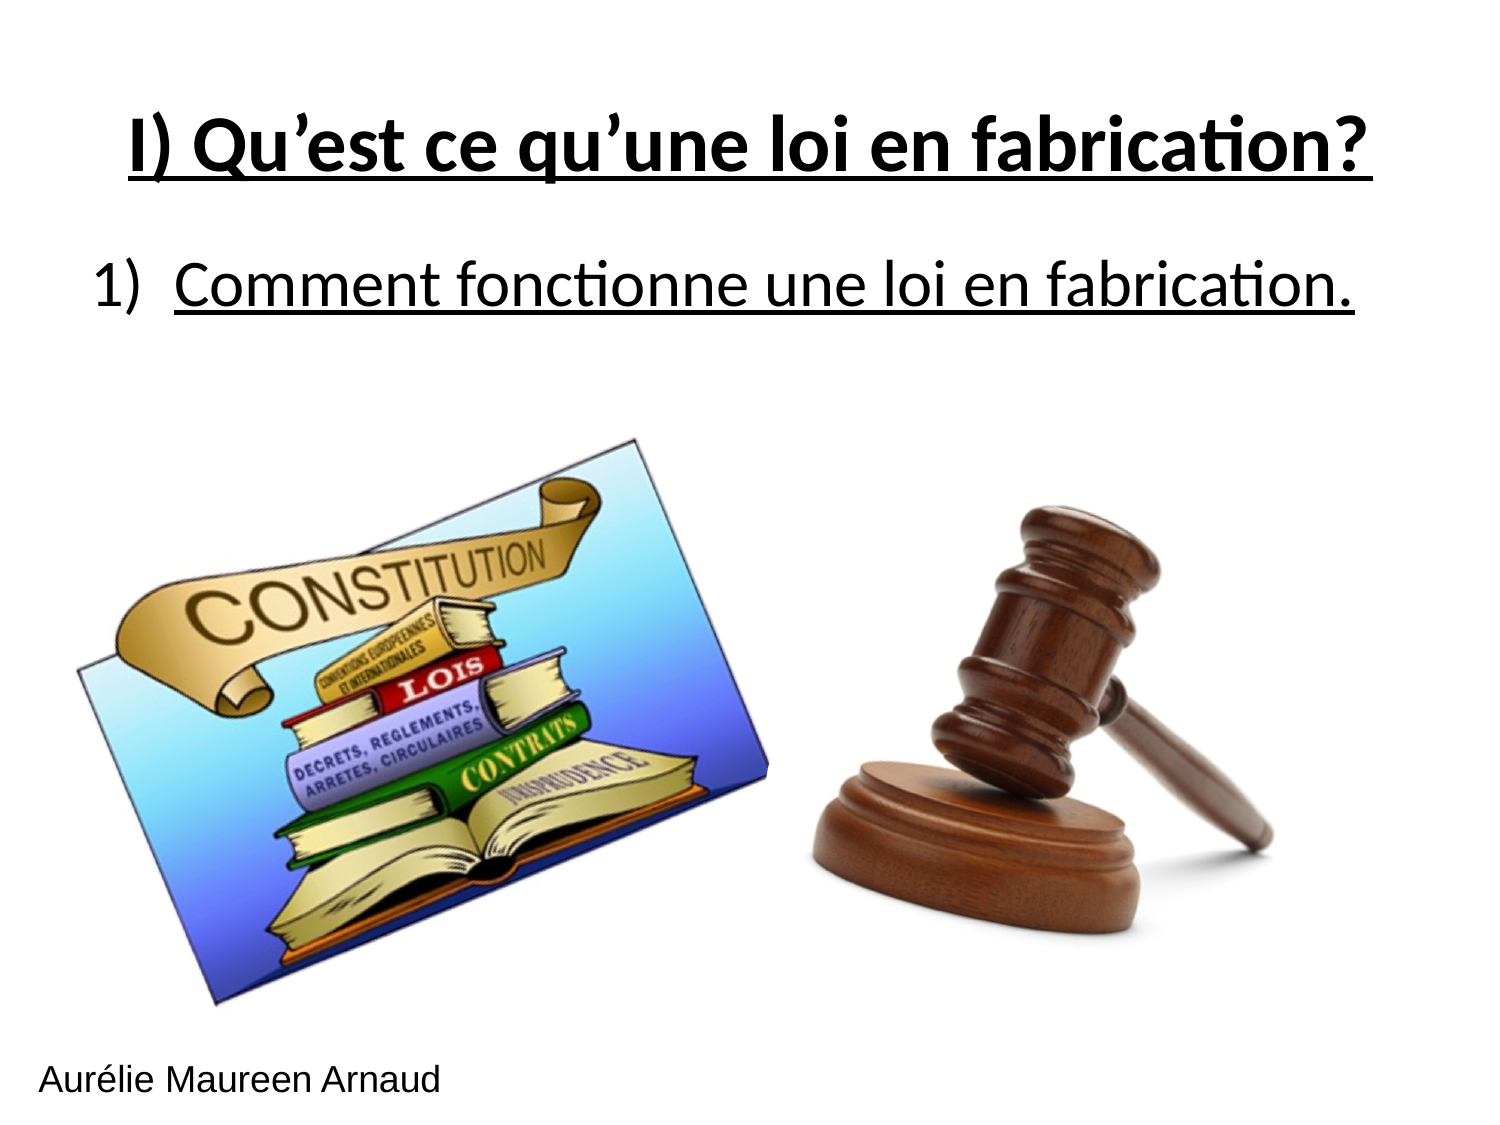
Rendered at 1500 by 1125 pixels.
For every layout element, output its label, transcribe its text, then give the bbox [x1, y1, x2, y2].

text_box Aurélie Maureen Arnaud [23, 1051, 697, 1108]
title I) Qu’est ce qu’une loi en fabrication? [75, 45, 1425, 231]
picture [0, 361, 1401, 1040]
list Comment fonctionne une loi en fabrication. [75, 231, 1459, 1083]
